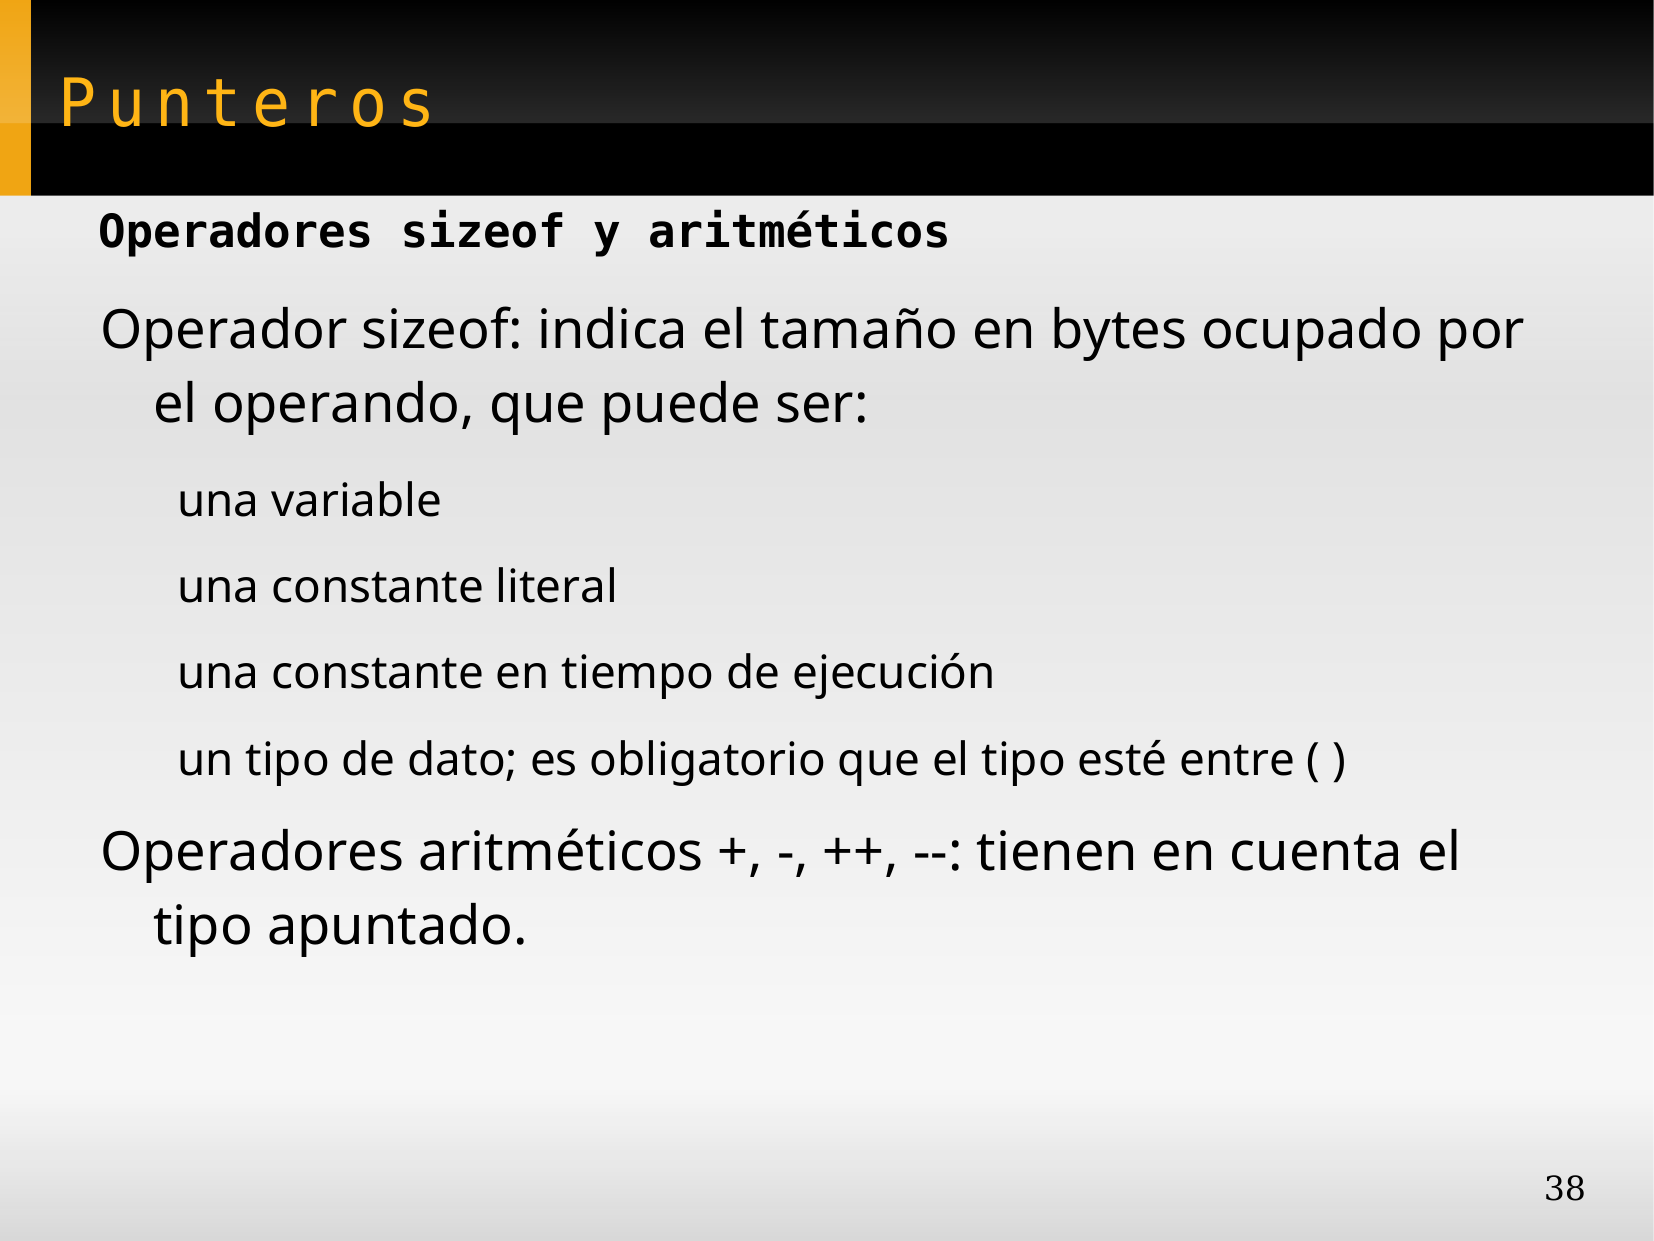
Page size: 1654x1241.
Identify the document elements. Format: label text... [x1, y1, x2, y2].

text_box Operadores sizeof y aritméticos [83, 197, 966, 266]
picture [0, 0, 1654, 1241]
list Operador sizeof: indica el tamaño en bytes ocupado por el operando, que puede ser: una variable una constante literal una constante en tiempo de ejecución un tipo de dato; es obligatorio que el tipo esté entre ( ) Operadores aritméticos +, -, ++, --: tienen en cuenta el tipo apuntado. [82, 290, 1571, 897]
title Punteros [59, 29, 1595, 178]
